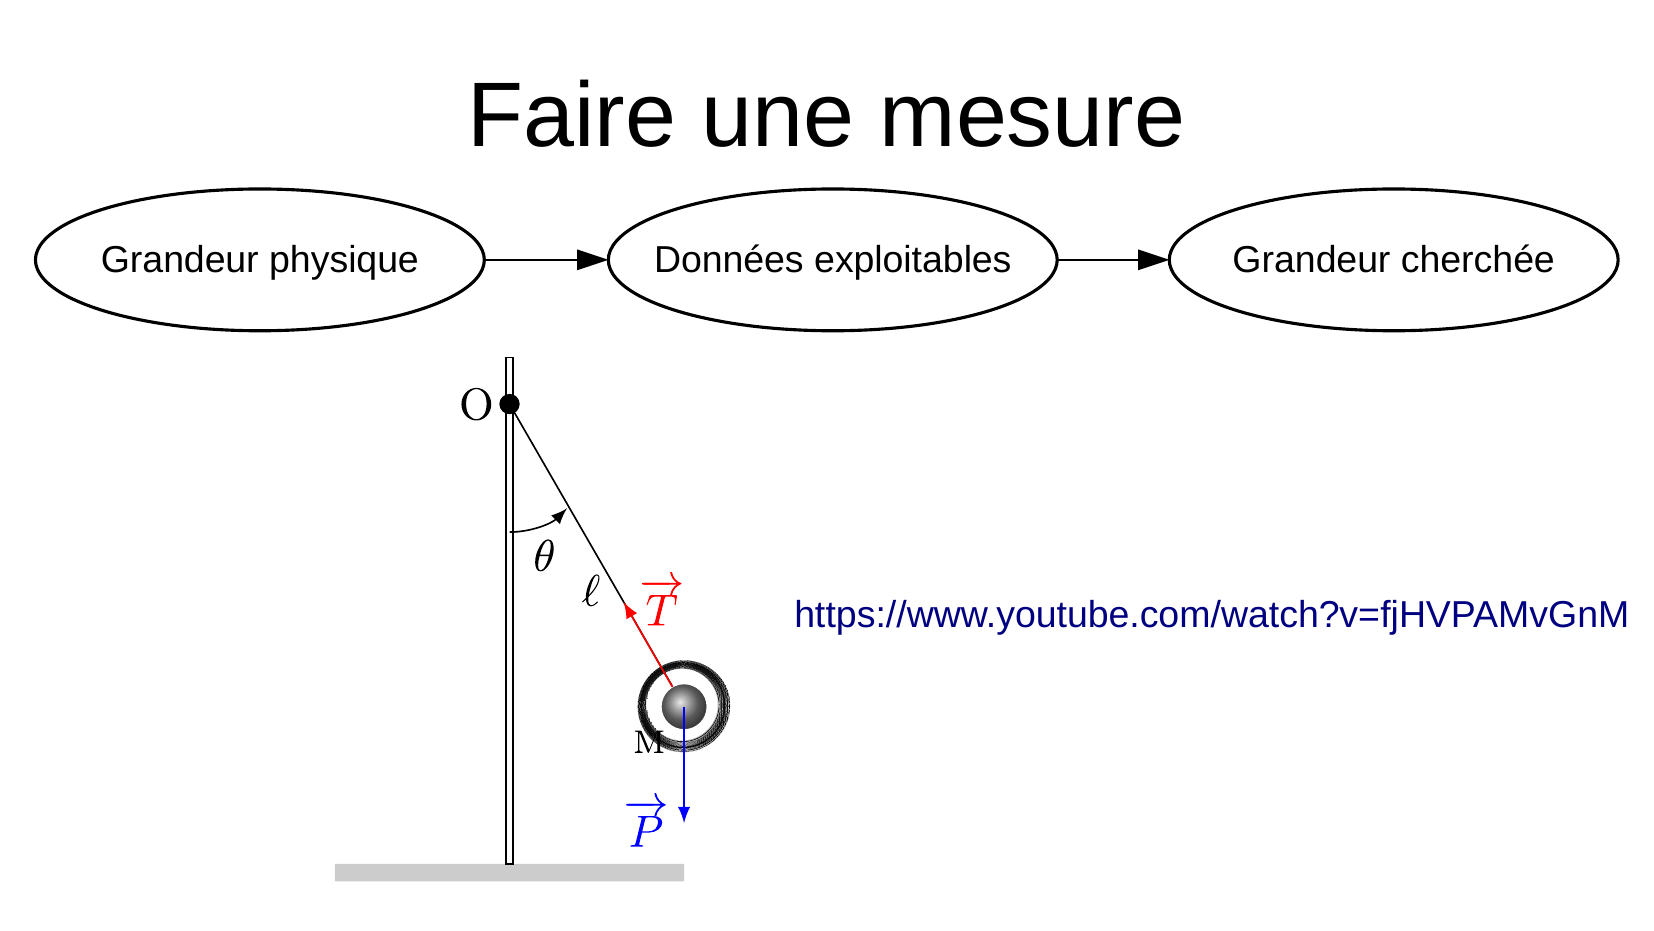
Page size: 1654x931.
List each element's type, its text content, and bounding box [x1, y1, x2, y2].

text_box Données exploitables [608, 188, 1058, 331]
picture [307, 315, 736, 922]
text_box Grandeur physique [35, 188, 485, 331]
title Faire une mesure [82, 37, 1571, 193]
text_box Grandeur cherchée [1169, 188, 1619, 331]
text_box https://www.youtube.com/watch?v=fjHVPAMvGnM [779, 586, 1645, 686]
